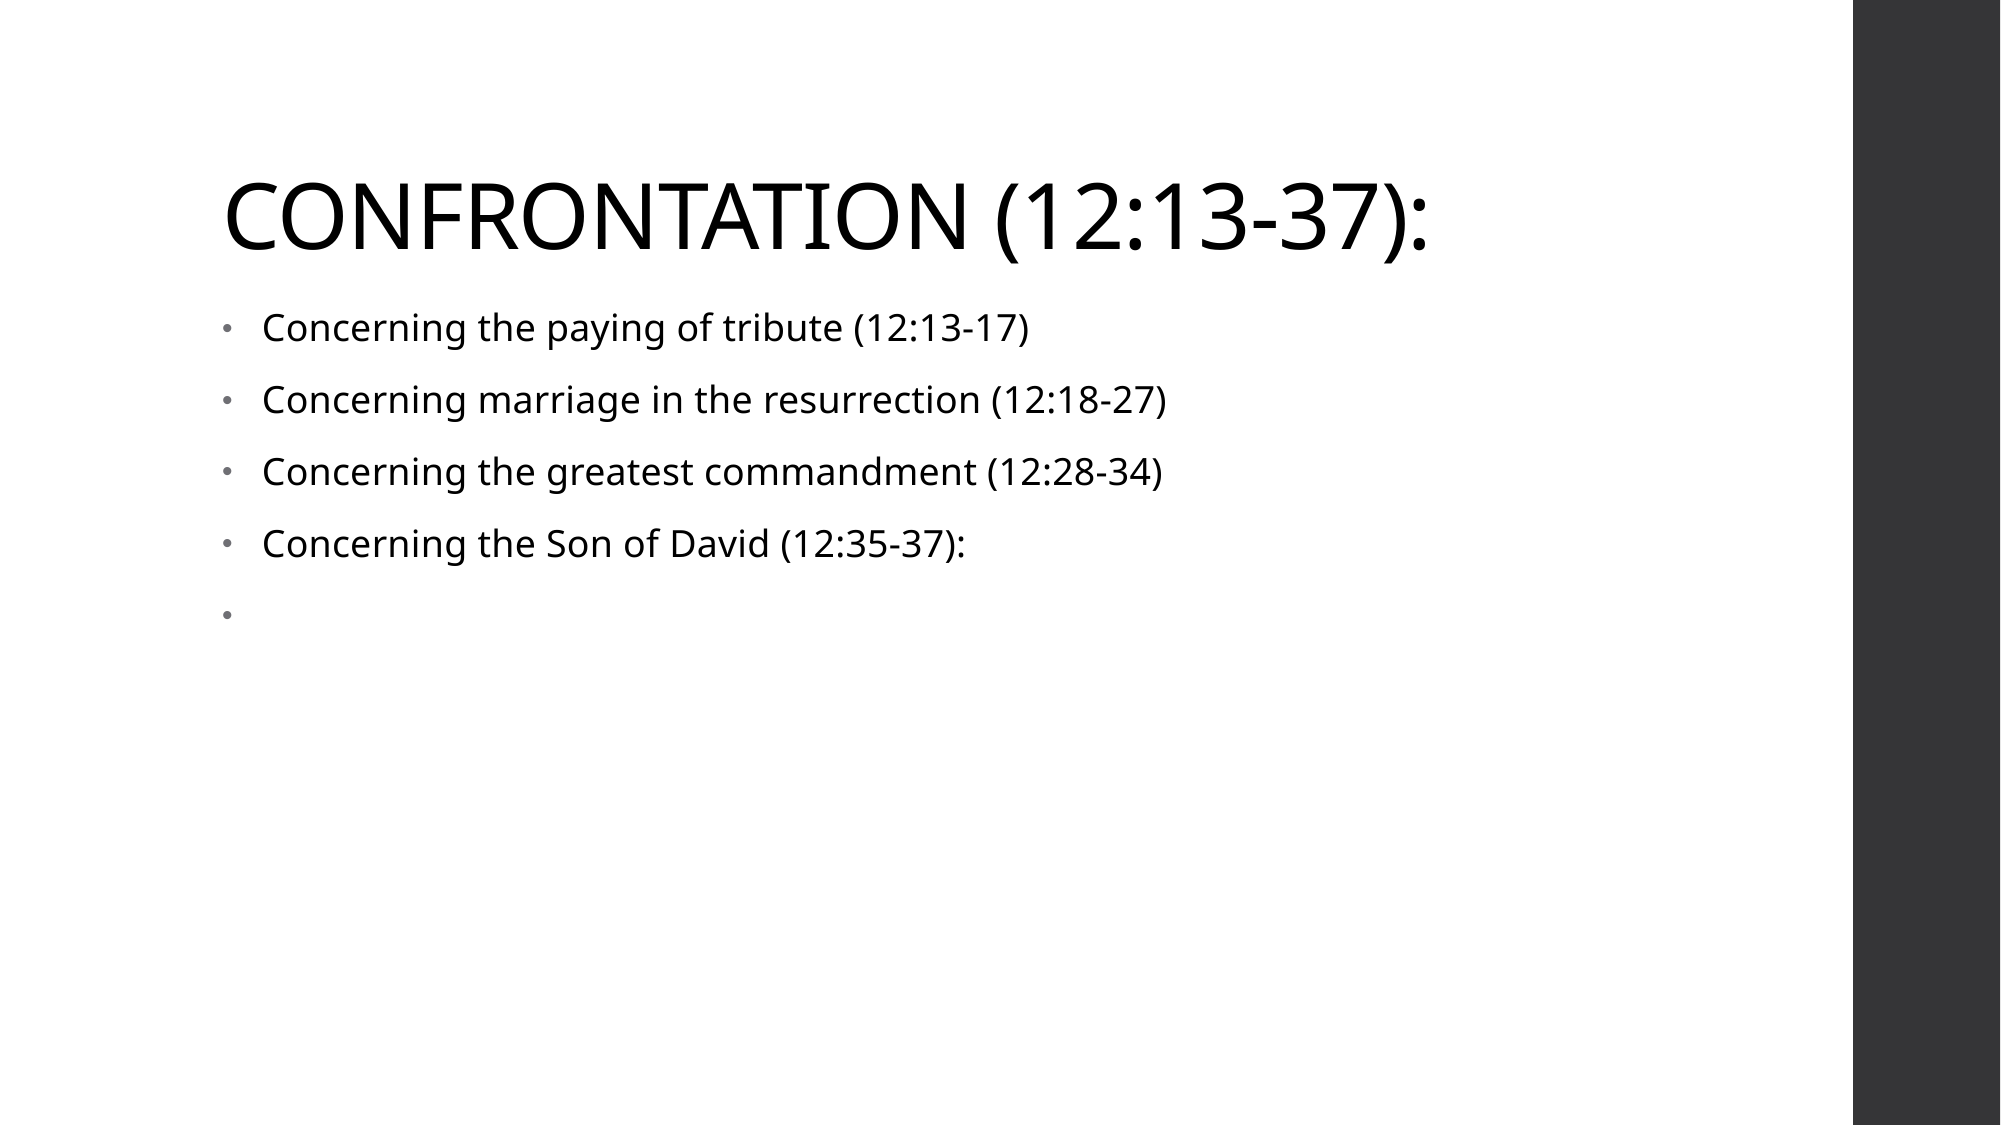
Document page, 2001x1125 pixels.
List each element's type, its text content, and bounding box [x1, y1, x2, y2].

title CONFRONTATION (12:13-37): [206, 60, 1797, 278]
list Concerning the paying of tribute (12:13-17) Concerning marriage in the resurrection (12:18-27) Concerning the greatest commandment (12:28-34) Concerning the Son of David (12:35-37): [206, 299, 1617, 1014]
